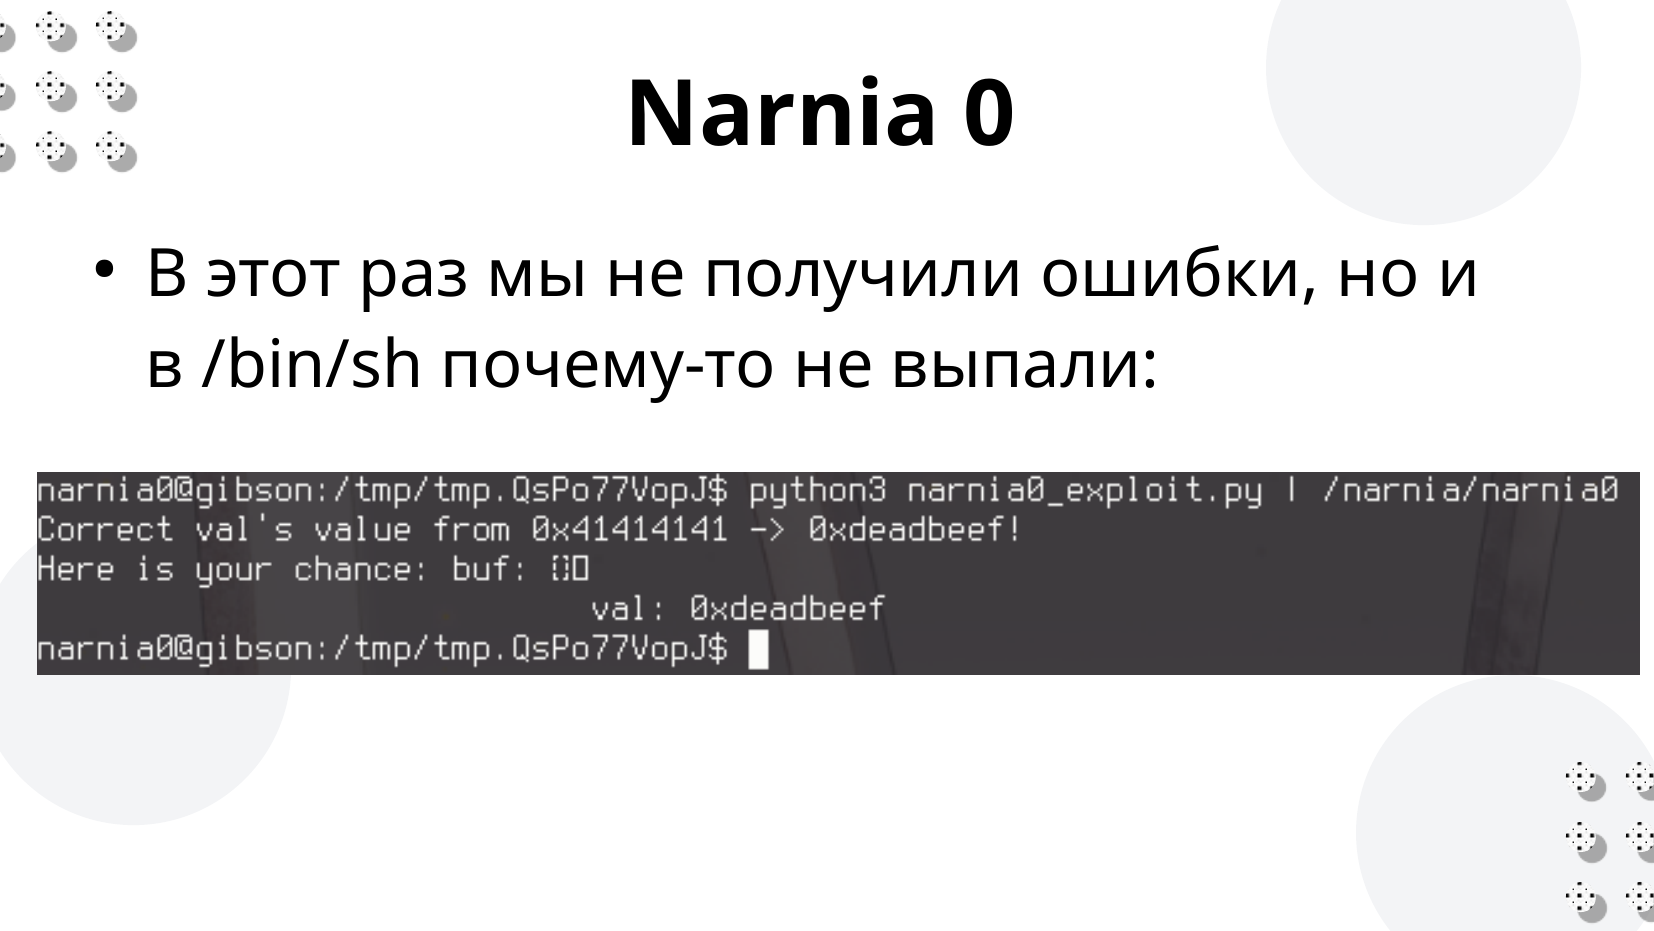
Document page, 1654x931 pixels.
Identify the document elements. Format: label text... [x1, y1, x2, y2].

picture [1625, 821, 1654, 853]
picture [0, 134, 7, 159]
picture [1565, 821, 1596, 853]
title Narnia 0 [76, 32, 1565, 188]
picture [37, 472, 1640, 676]
picture [35, 71, 66, 102]
picture [95, 11, 126, 32]
picture [35, 131, 67, 162]
picture [0, 14, 6, 39]
picture [0, 74, 6, 99]
list В этот раз мы не получили ошибки, но и в /bin/sh почему-то не выпали: [75, 225, 1574, 413]
picture [1625, 881, 1654, 912]
picture [1565, 761, 1596, 793]
picture [35, 11, 66, 42]
picture [1565, 882, 1596, 913]
picture [1625, 761, 1654, 792]
